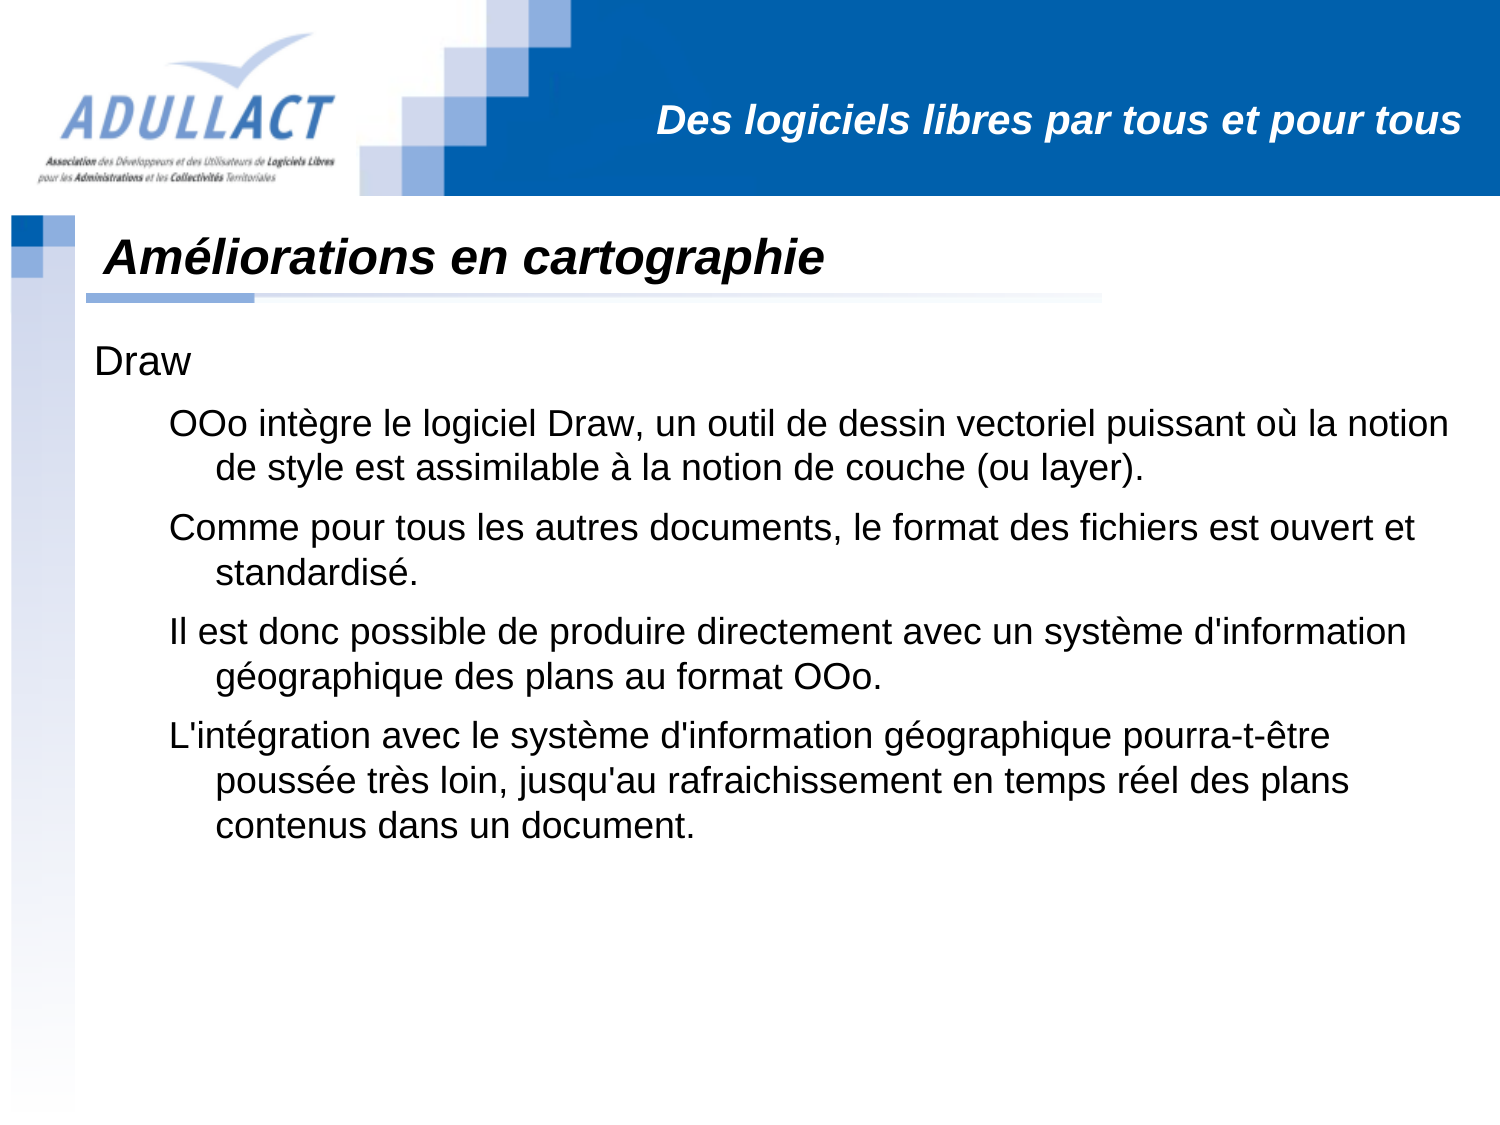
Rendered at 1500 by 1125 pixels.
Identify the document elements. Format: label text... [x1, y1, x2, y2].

picture [86, 293, 1102, 303]
picture [356, 0, 1500, 196]
picture [10, 214, 75, 1113]
title Améliorations en cartographie [88, 219, 1459, 292]
list Draw OOo intègre le logiciel Draw, un outil de dessin vectoriel puissant où la notion de style est assimilable à la notion de couche (ou layer). Comme pour tous les autres documents, le format des fichiers est ouvert et standardisé. Il est donc possible de produire directement avec un système d'information géographique des plans au format OOo. L'intégration avec le système d'information géographique pourra-t-être poussée très loin, jusqu'au rafraichissement en temps réel des plans contenus dans un document. [93, 334, 1463, 964]
picture [31, 29, 346, 189]
